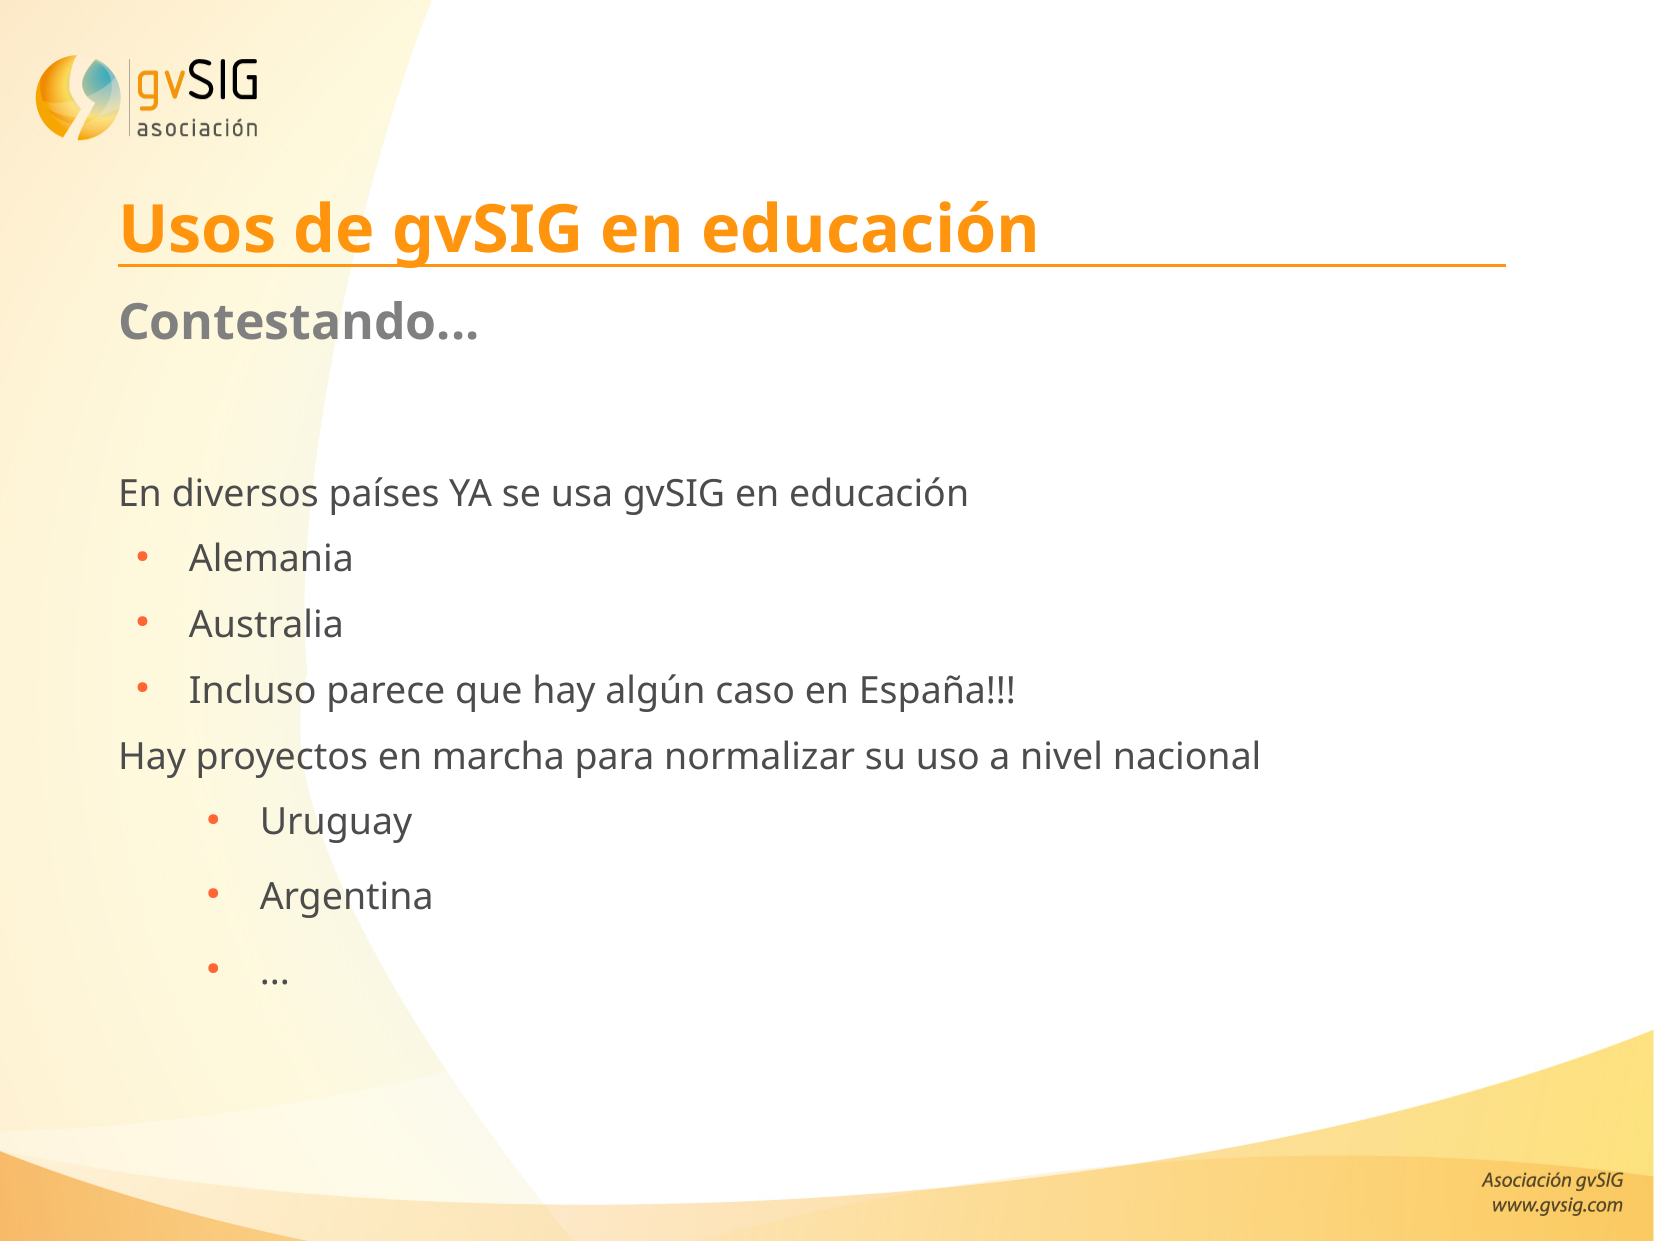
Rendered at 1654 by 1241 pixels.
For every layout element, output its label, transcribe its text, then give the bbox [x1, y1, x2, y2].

title Usos de gvSIG en educación [118, 177, 1607, 276]
list En diversos países YA se usa gvSIG en educación Alemania Australia Incluso parece que hay algún caso en España!!! Hay proyectos en marcha para normalizar su uso a nivel nacional Uruguay Argentina ... [118, 400, 1595, 1053]
picture [0, 0, 1654, 1241]
title Contestando... [118, 276, 1359, 365]
